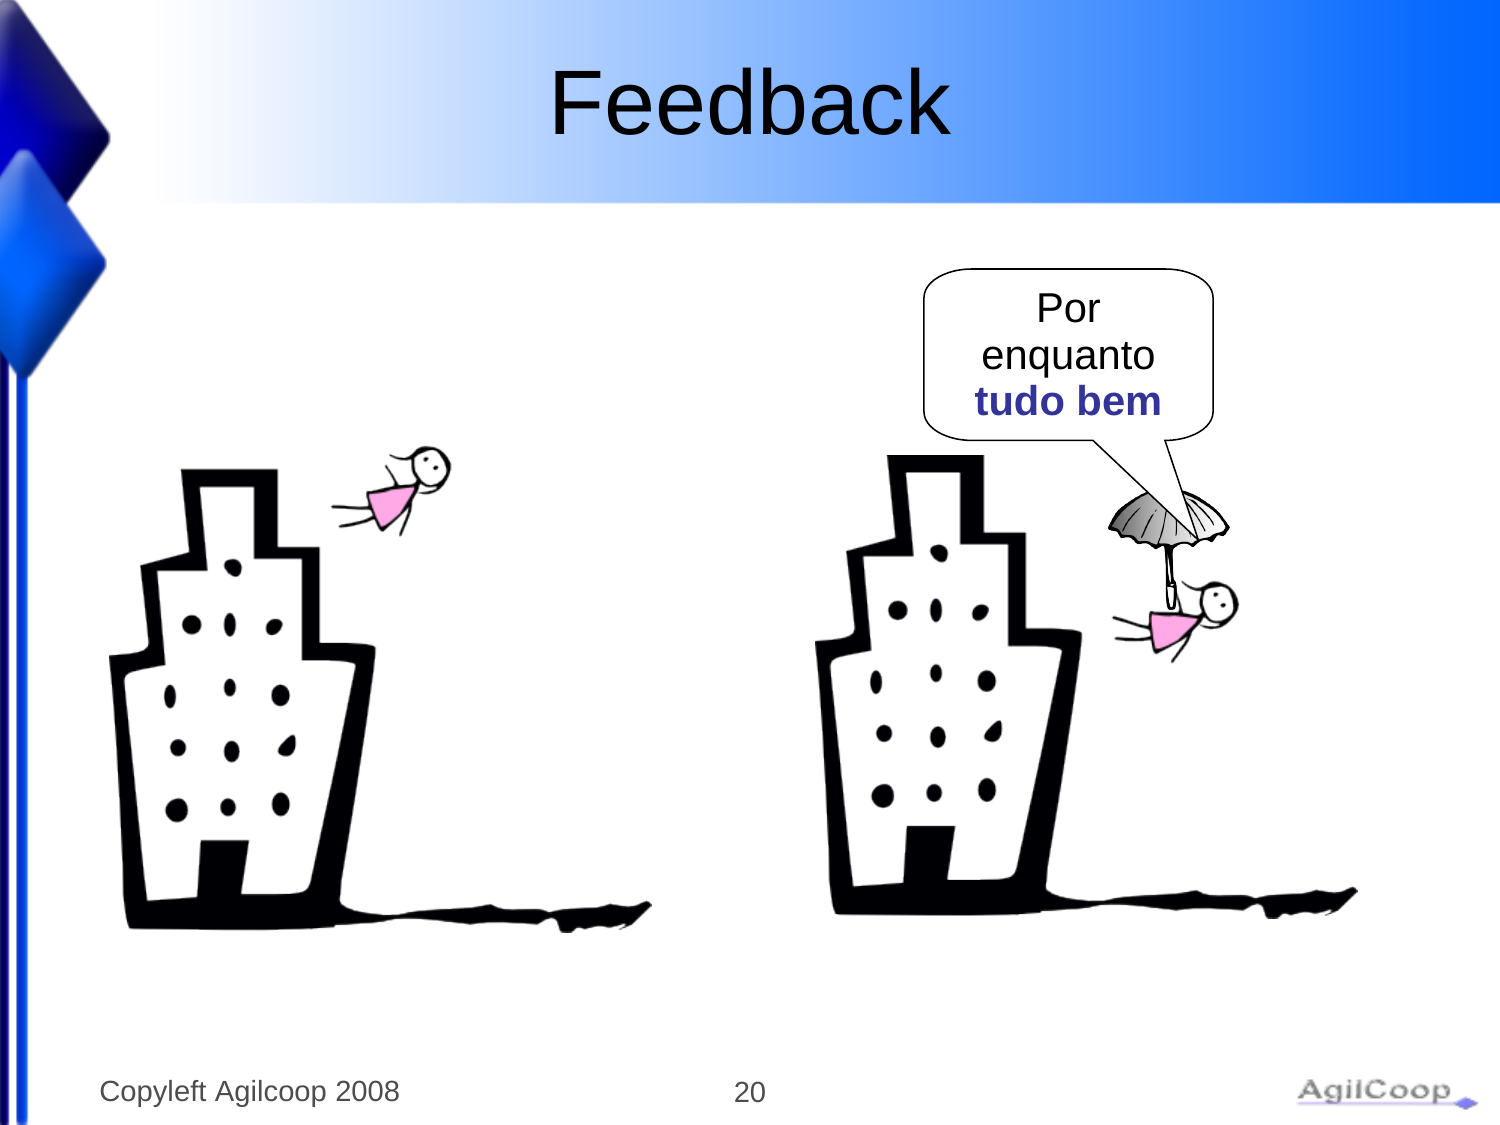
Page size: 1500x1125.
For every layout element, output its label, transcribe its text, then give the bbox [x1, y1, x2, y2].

text_box Por enquanto tudo bem [923, 268, 1214, 541]
picture [0, 0, 1500, 1125]
title Feedback [75, 8, 1426, 197]
